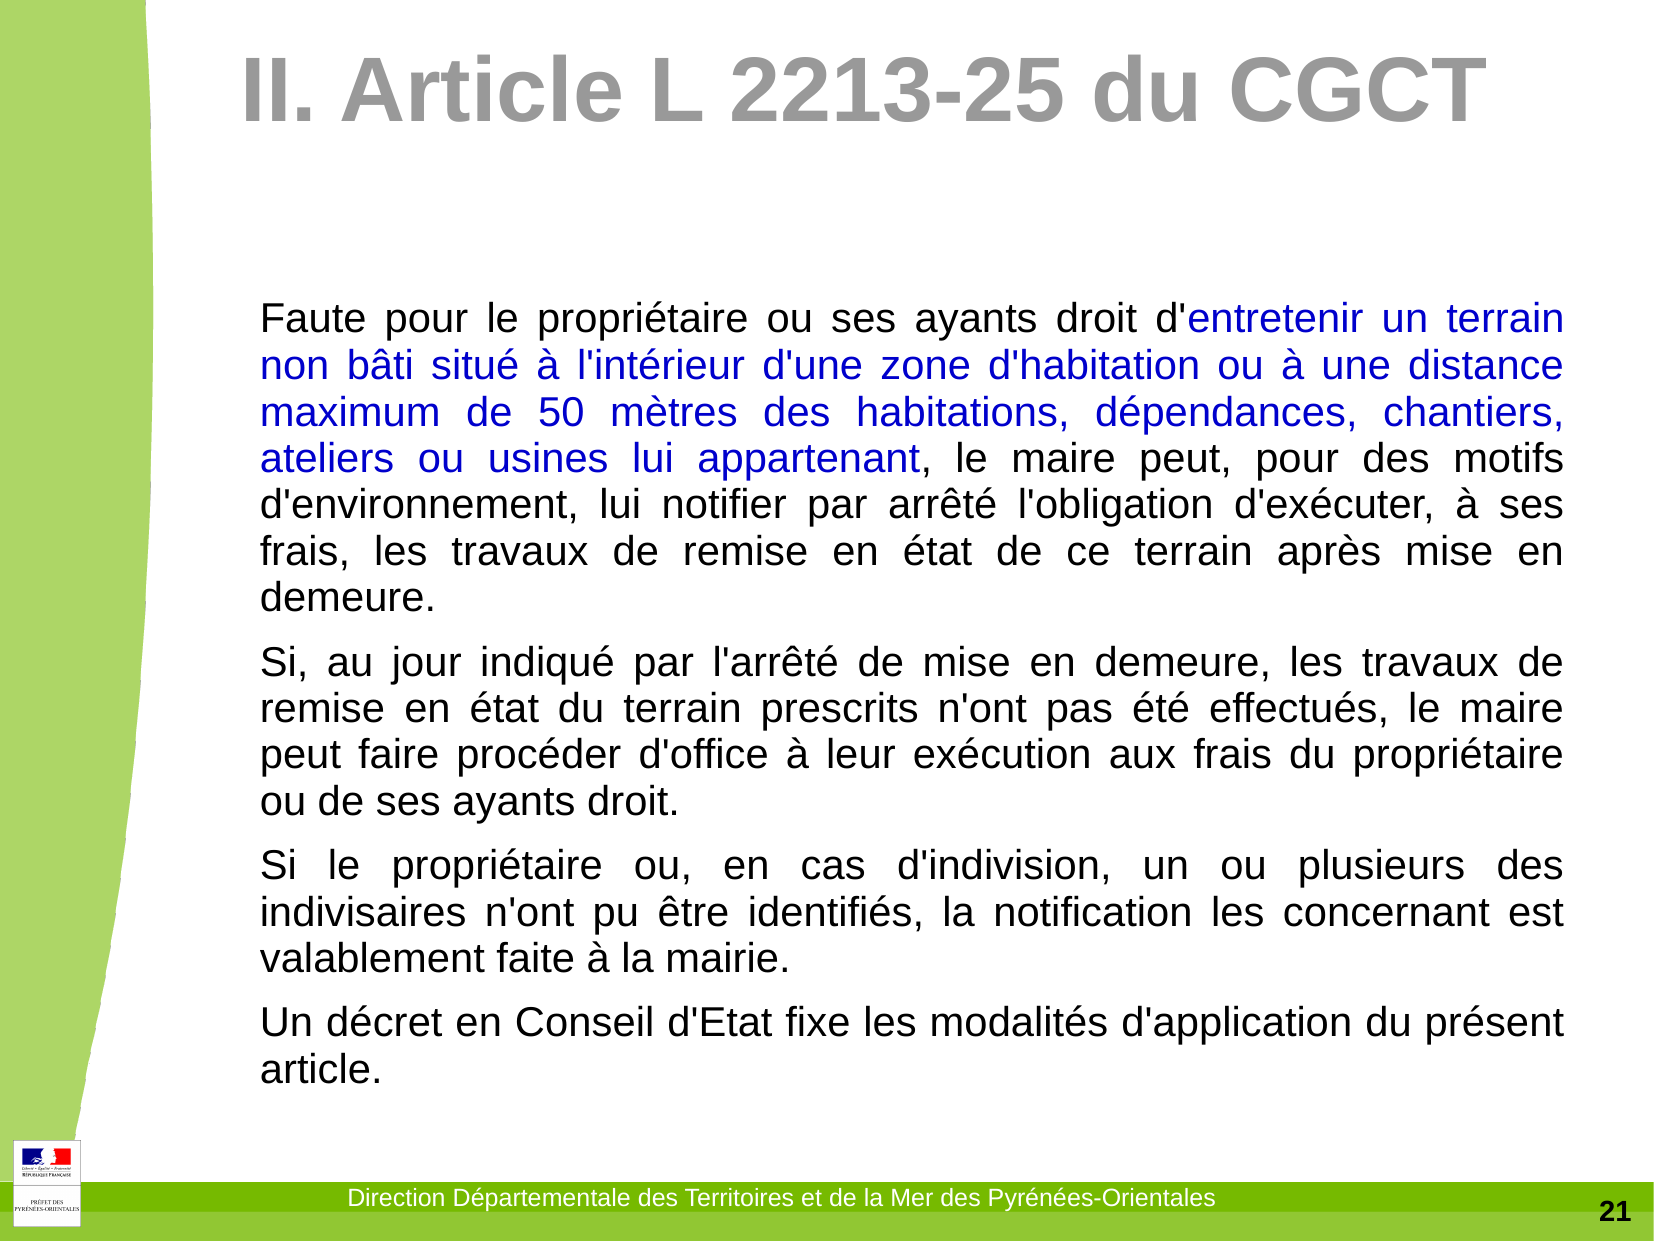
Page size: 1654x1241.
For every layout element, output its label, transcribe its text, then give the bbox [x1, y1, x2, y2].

list Faute pour le propriétaire ou ses ayants droit d'entretenir un terrain non bâti situé à l'intérieur d'une zone d'habitation ou à une distance maximum de 50 mètres des habitations, dépendances, chantiers, ateliers ou usines lui appartenant, le maire peut, pour des motifs d'environnement, lui notifier par arrêté l'obligation d'exécuter, à ses frais, les travaux de remise en état de ce terrain après mise en demeure. Si, au jour indiqué par l'arrêté de mise en demeure, les travaux de remise en état du terrain prescrits n'ont pas été effectués, le maire peut faire procéder d'office à leur exécution aux frais du propriétaire ou de ses ayants droit. Si le propriétaire ou, en cas d'indivision, un ou plusieurs des indivisaires n'ont pu être identifiés, la notification les concernant est valablement faite à la mairie. Un décret en Conseil d'Etat fixe les modalités d'application du présent article. [118, 295, 1565, 1093]
picture [0, 0, 1654, 1241]
title II. Article L 2213-25 du CGCT [147, 29, 1583, 150]
